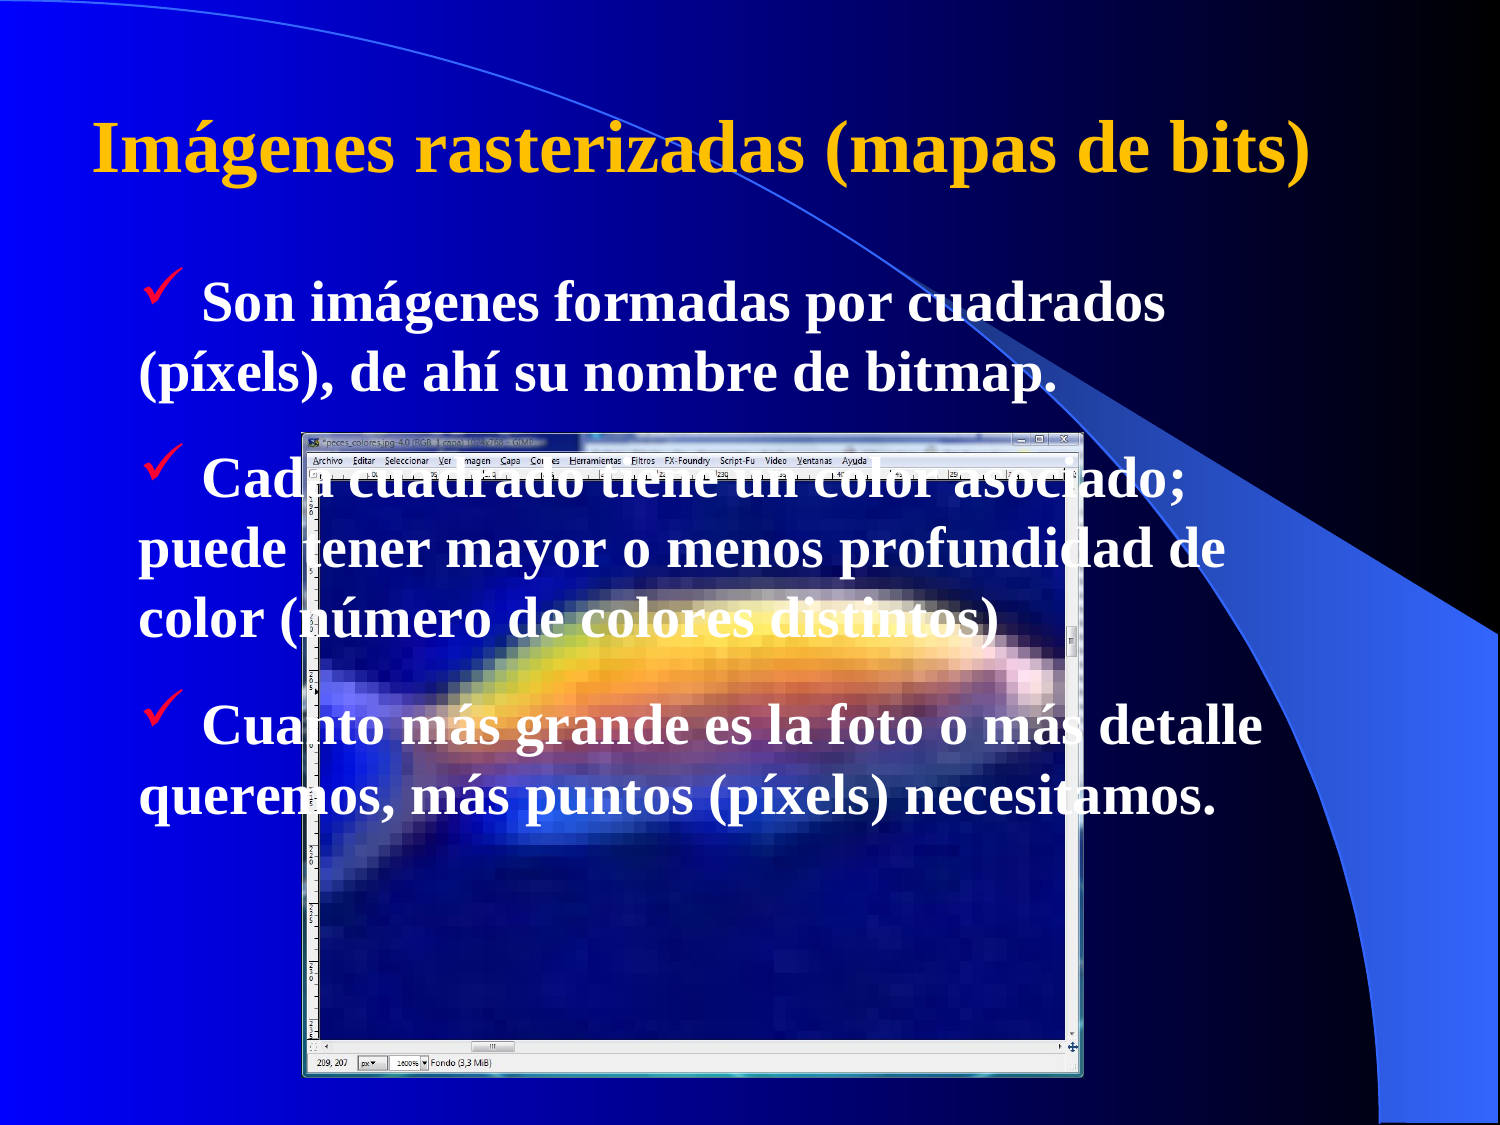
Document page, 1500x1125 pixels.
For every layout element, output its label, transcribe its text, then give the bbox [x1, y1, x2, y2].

text_box Son imágenes formadas por cuadrados (píxels), de ahí su nombre de bitmap. Cada cuadrado tiene un color asociado; puede tener mayor o menos profundidad de color (número de colores distintos) Cuanto más grande es la foto o más detalle queremos, más puntos (píxels) necesitamos. [123, 255, 1333, 941]
picture [301, 941, 1084, 1078]
text_box Imágenes rasterizadas (mapas de bits) [76, 90, 1436, 196]
